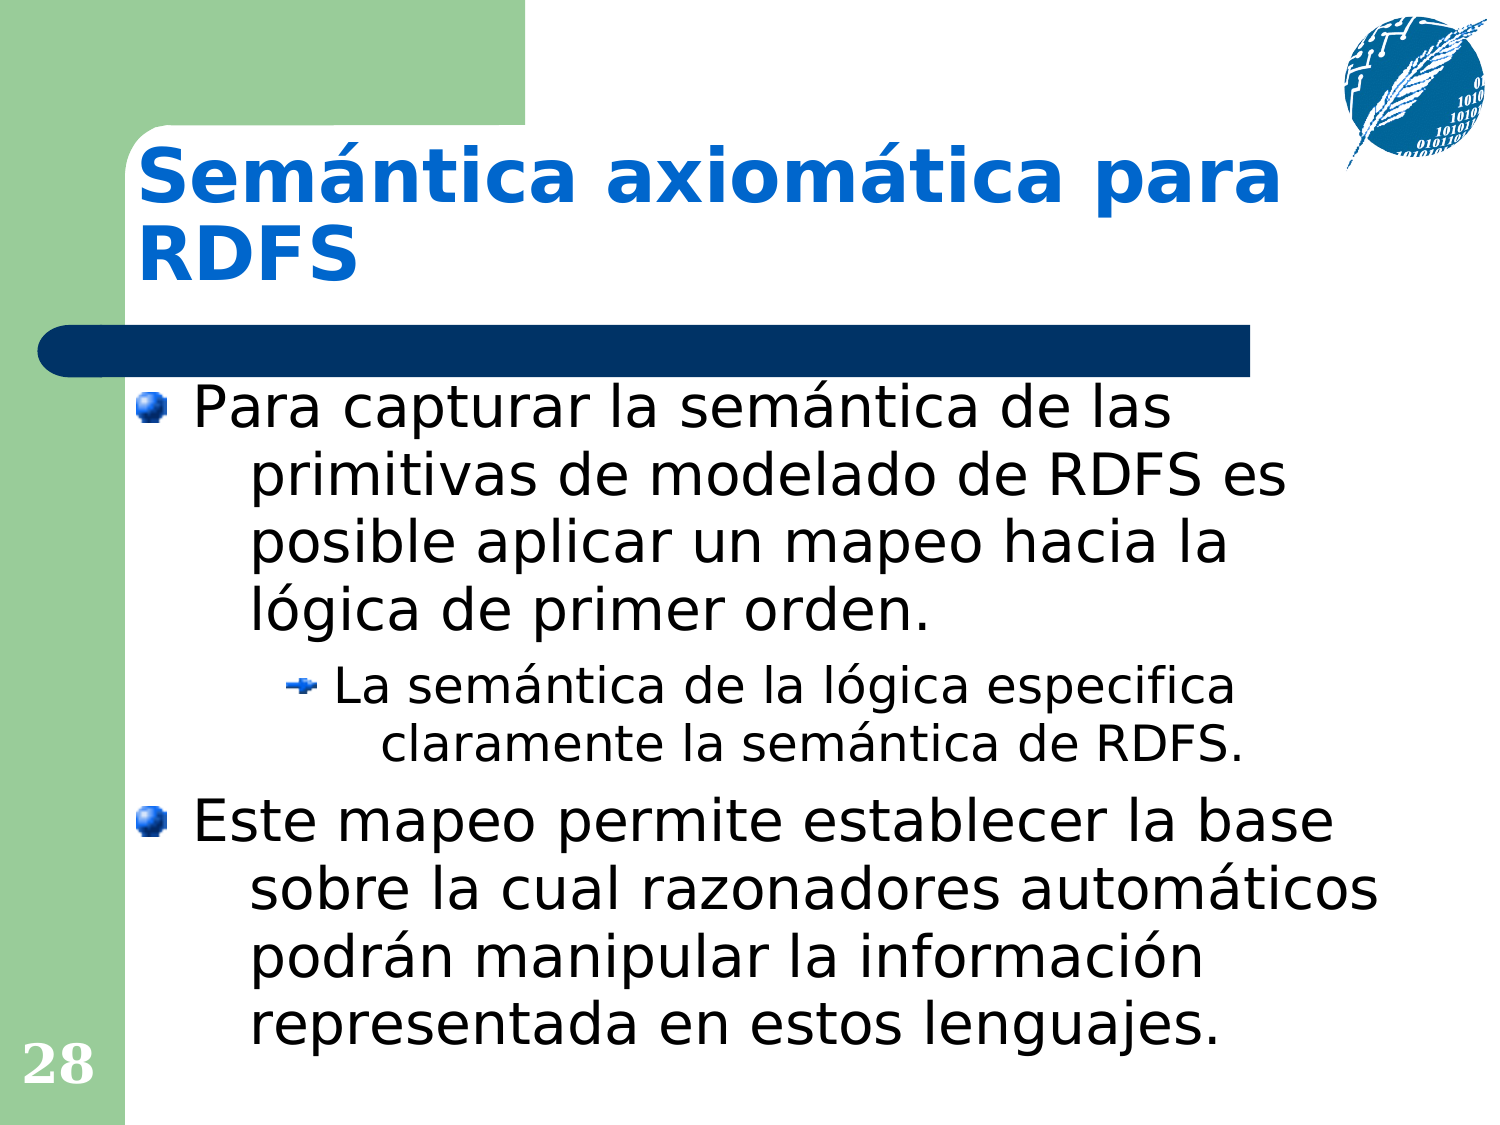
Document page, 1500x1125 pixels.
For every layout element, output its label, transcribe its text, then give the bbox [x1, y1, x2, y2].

picture [1416, 140, 1425, 149]
picture [1433, 139, 1440, 147]
title Semántica axiomática para RDFS [136, 135, 1413, 301]
picture [1427, 138, 1431, 148]
picture [1436, 127, 1450, 136]
list Para capturar la semántica de las primitivas de modelado de RDFS es posible aplicar un mapeo hacia la lógica de primer orden. La semántica de la lógica especifica claramente la semántica de RDFS. Este mapeo permite establecer la base sobre la cual razonadores automáticos podrán manipular la información representada en estos lenguajes. [136, 373, 1399, 1125]
picture [1341, 15, 1487, 172]
